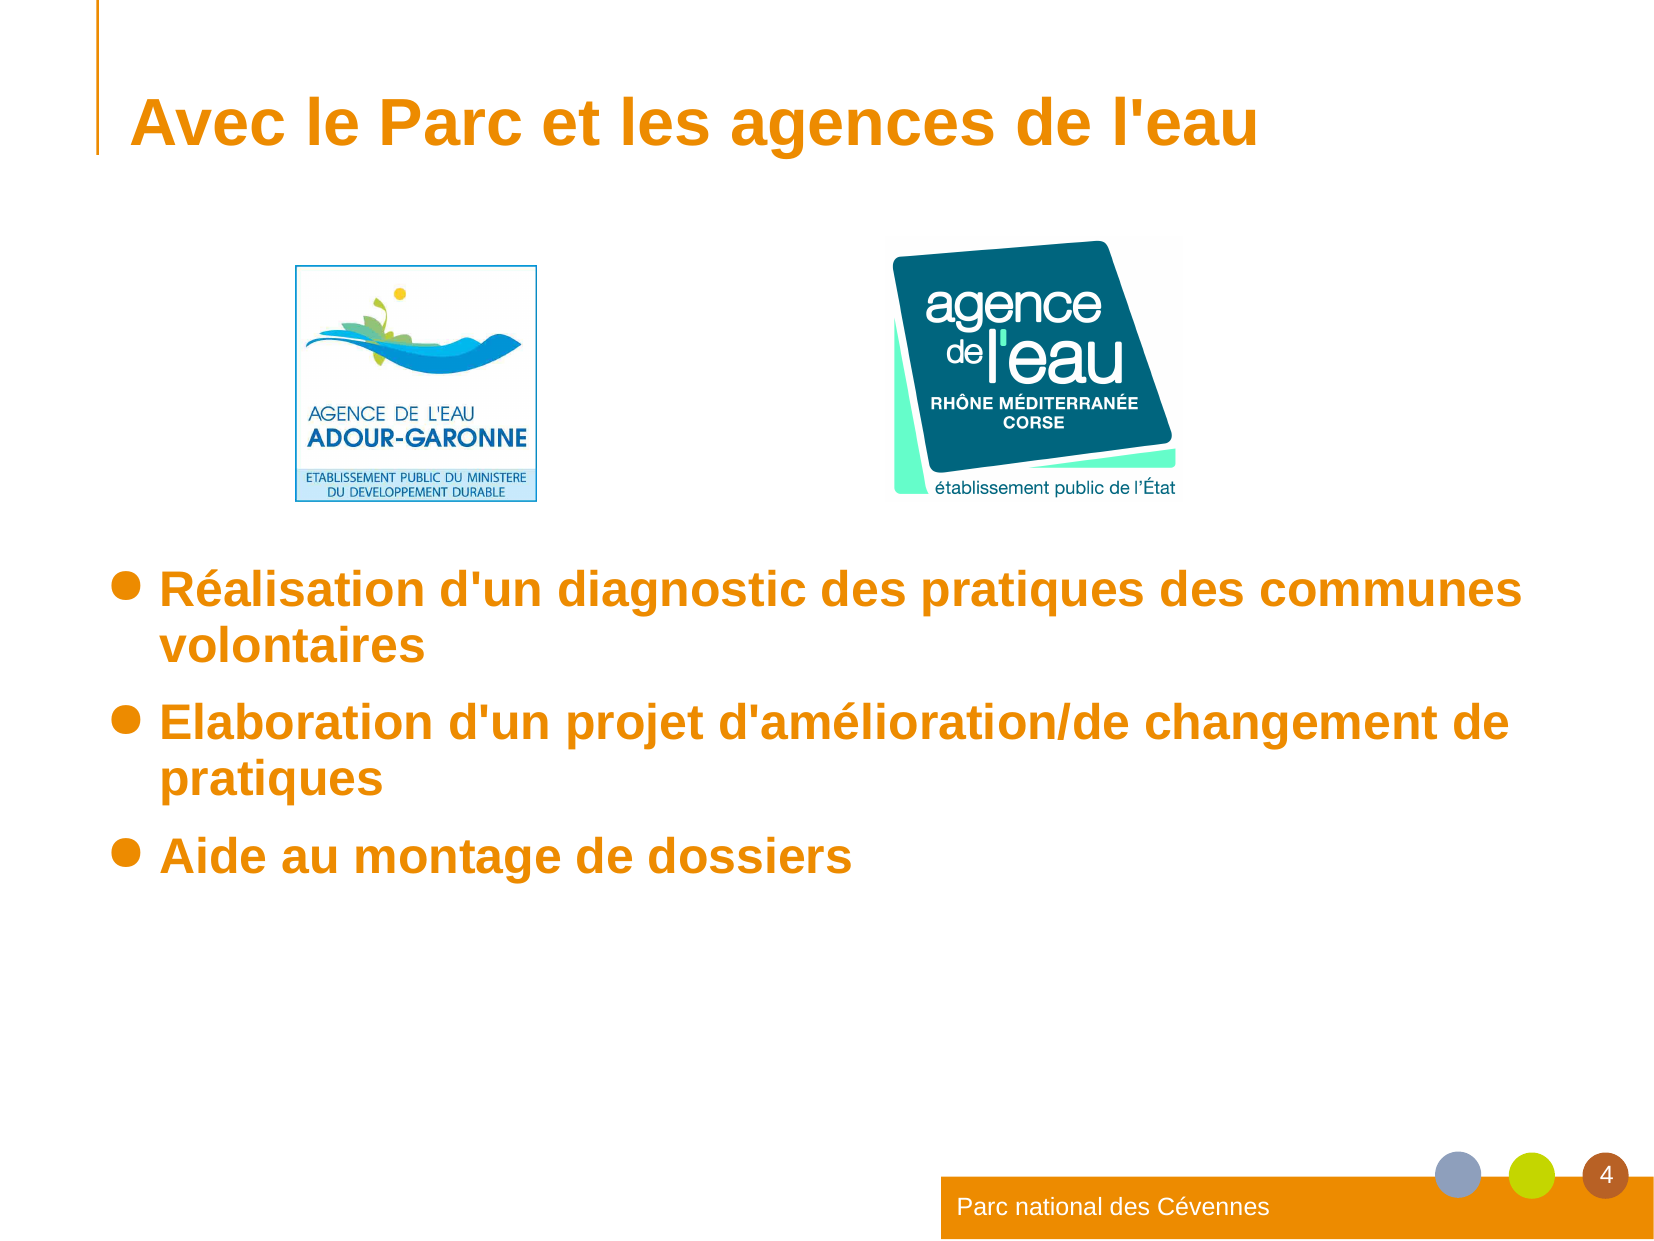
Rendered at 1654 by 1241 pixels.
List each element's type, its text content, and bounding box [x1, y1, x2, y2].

list Réalisation d'un diagnostic des pratiques des communes volontaires Elaboration d'un projet d'amélioration/de changement de pratiques Aide au montage de dossiers [88, 561, 1595, 1049]
picture [297, 267, 537, 502]
title Avec le Parc et les agences de l'eau [129, 11, 1619, 160]
picture [885, 236, 1183, 502]
